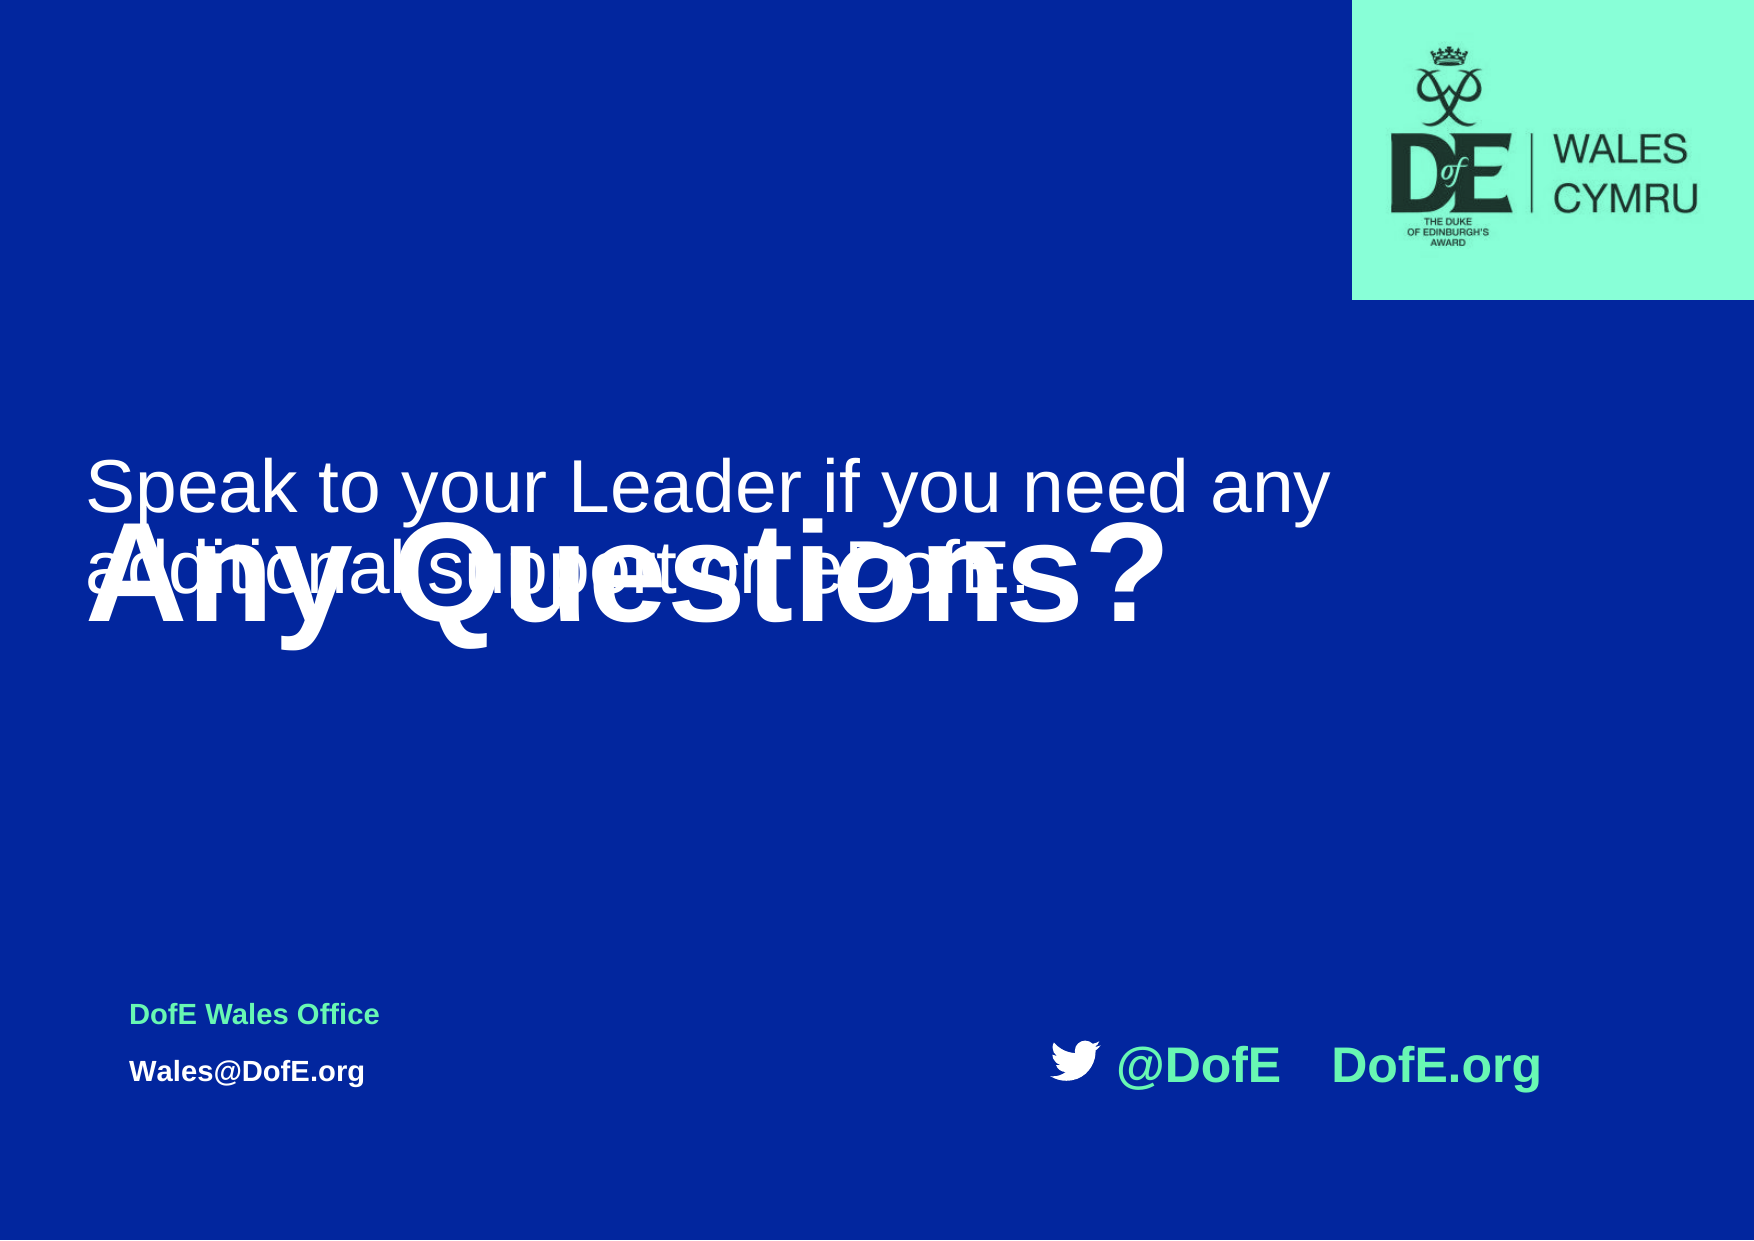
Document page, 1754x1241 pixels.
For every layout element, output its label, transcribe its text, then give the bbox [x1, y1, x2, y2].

text_box Speak to your Leader if you need any additional support on eDofE. [85, 373, 1592, 610]
text_box DofE Wales Office Wales@DofE.org [129, 992, 557, 1241]
title Any Questions? [62, 178, 1569, 415]
text_box @DofE [1116, 1026, 1331, 1086]
text_box DofE.org [1331, 1026, 1592, 1086]
picture [1050, 1040, 1101, 1081]
